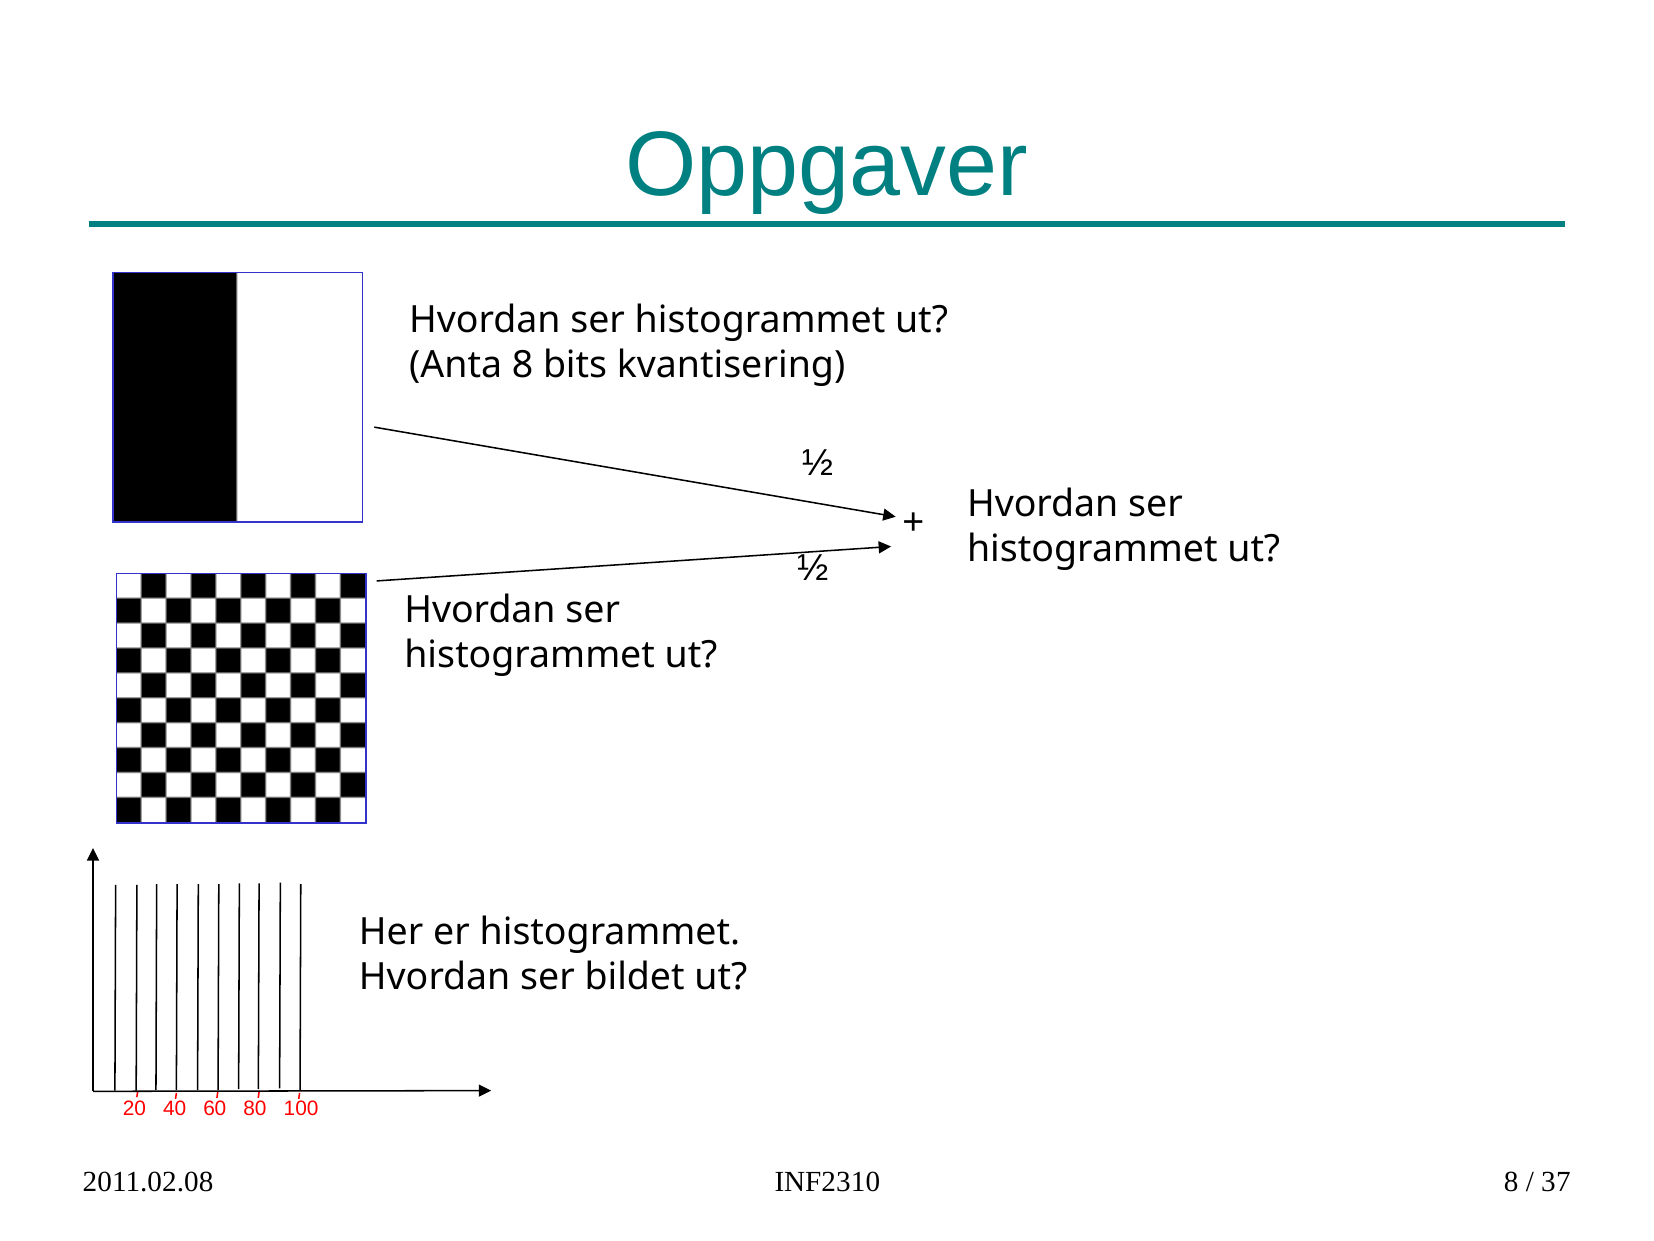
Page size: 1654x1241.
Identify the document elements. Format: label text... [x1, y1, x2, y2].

text_box Hvordan ser histogrammet ut? [952, 471, 1358, 577]
picture [113, 273, 362, 522]
text_box 20 40 60 80 100 [108, 1087, 351, 1128]
title Oppgaver [123, 68, 1530, 249]
text_box ½ [782, 535, 844, 597]
text_box ½ [787, 429, 849, 491]
text_box Hvordan ser histogrammet ut? [389, 576, 796, 683]
picture [117, 574, 366, 823]
text_box Her er histogrammet. Hvordan ser bildet ut? [344, 898, 810, 1005]
text_box Hvordan ser histogrammet ut? (Anta 8 bits kvantisering) [394, 287, 1004, 394]
text_box + [887, 489, 940, 551]
